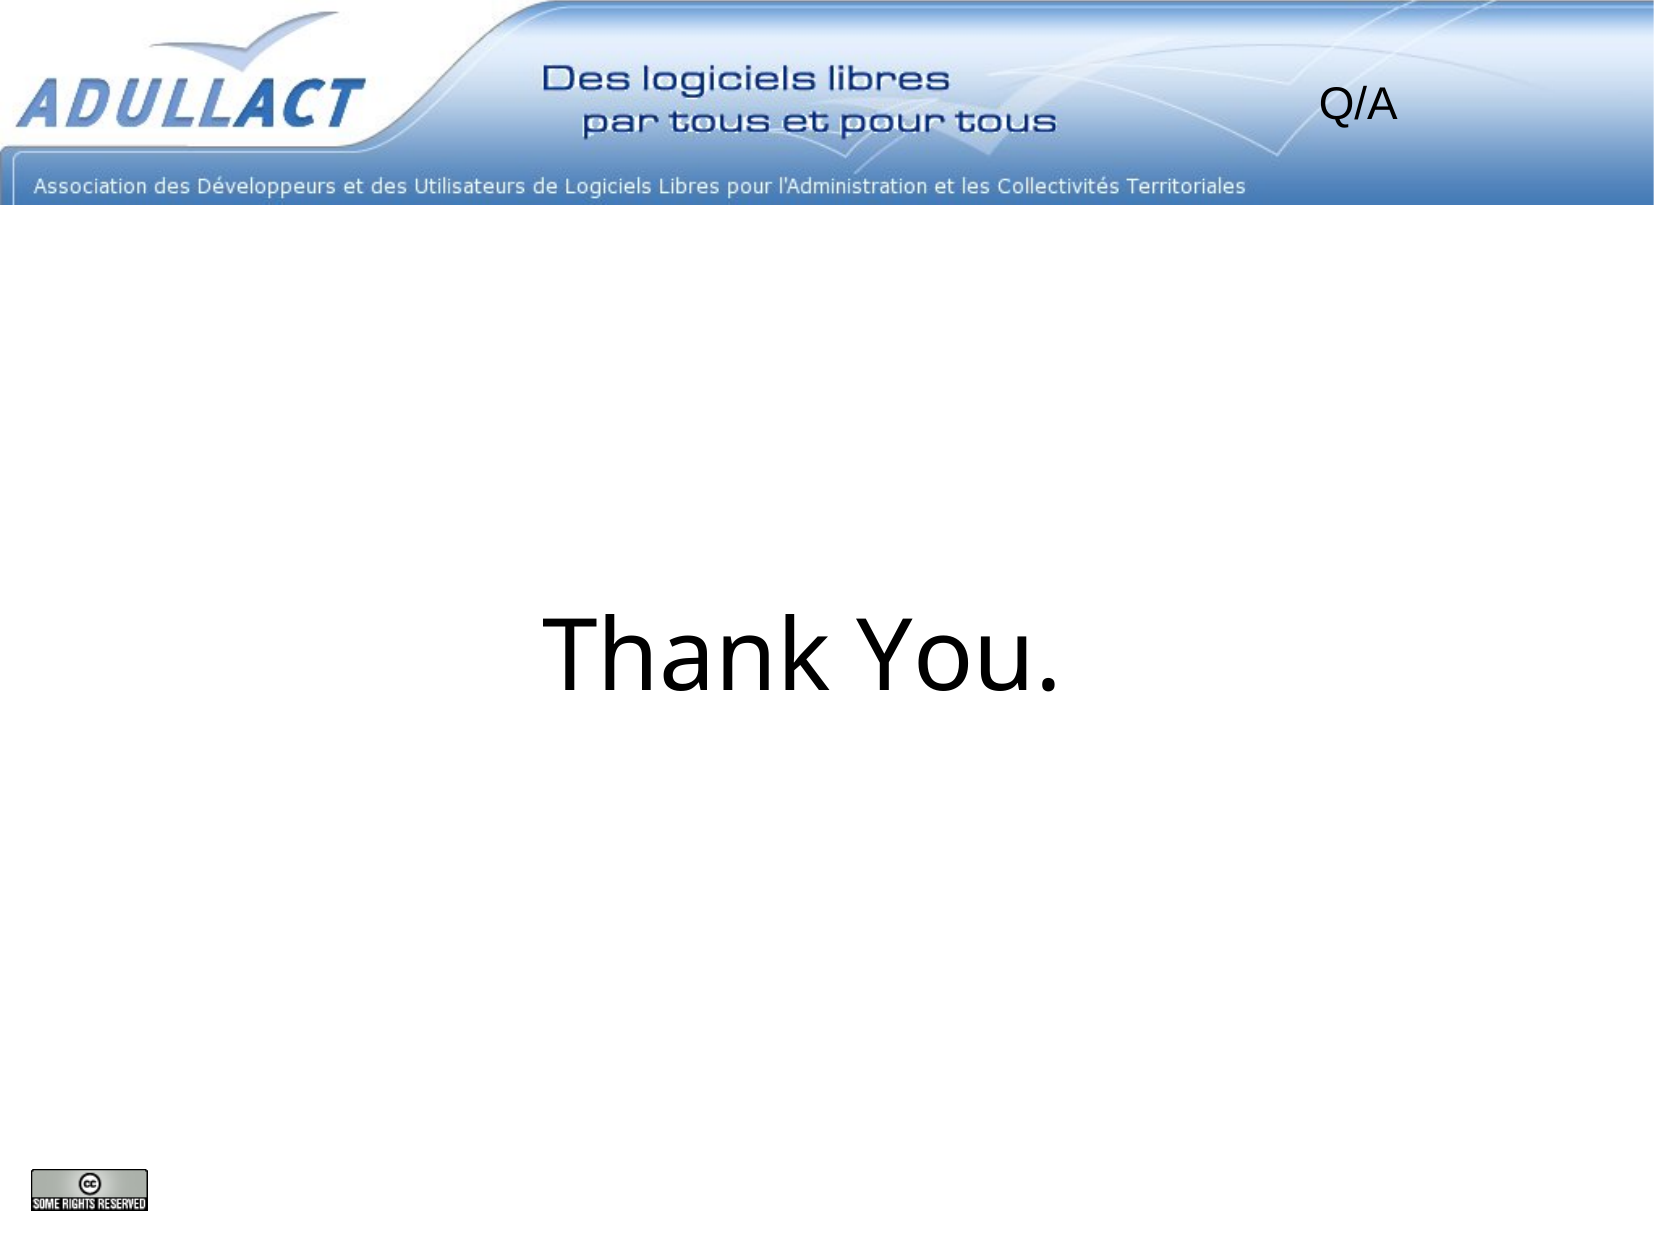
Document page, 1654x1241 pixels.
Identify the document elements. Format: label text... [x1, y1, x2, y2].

picture [31, 1169, 148, 1211]
picture [0, 0, 1654, 205]
text_box Thank You. [527, 576, 1175, 733]
title Q/A [1092, 29, 1625, 178]
